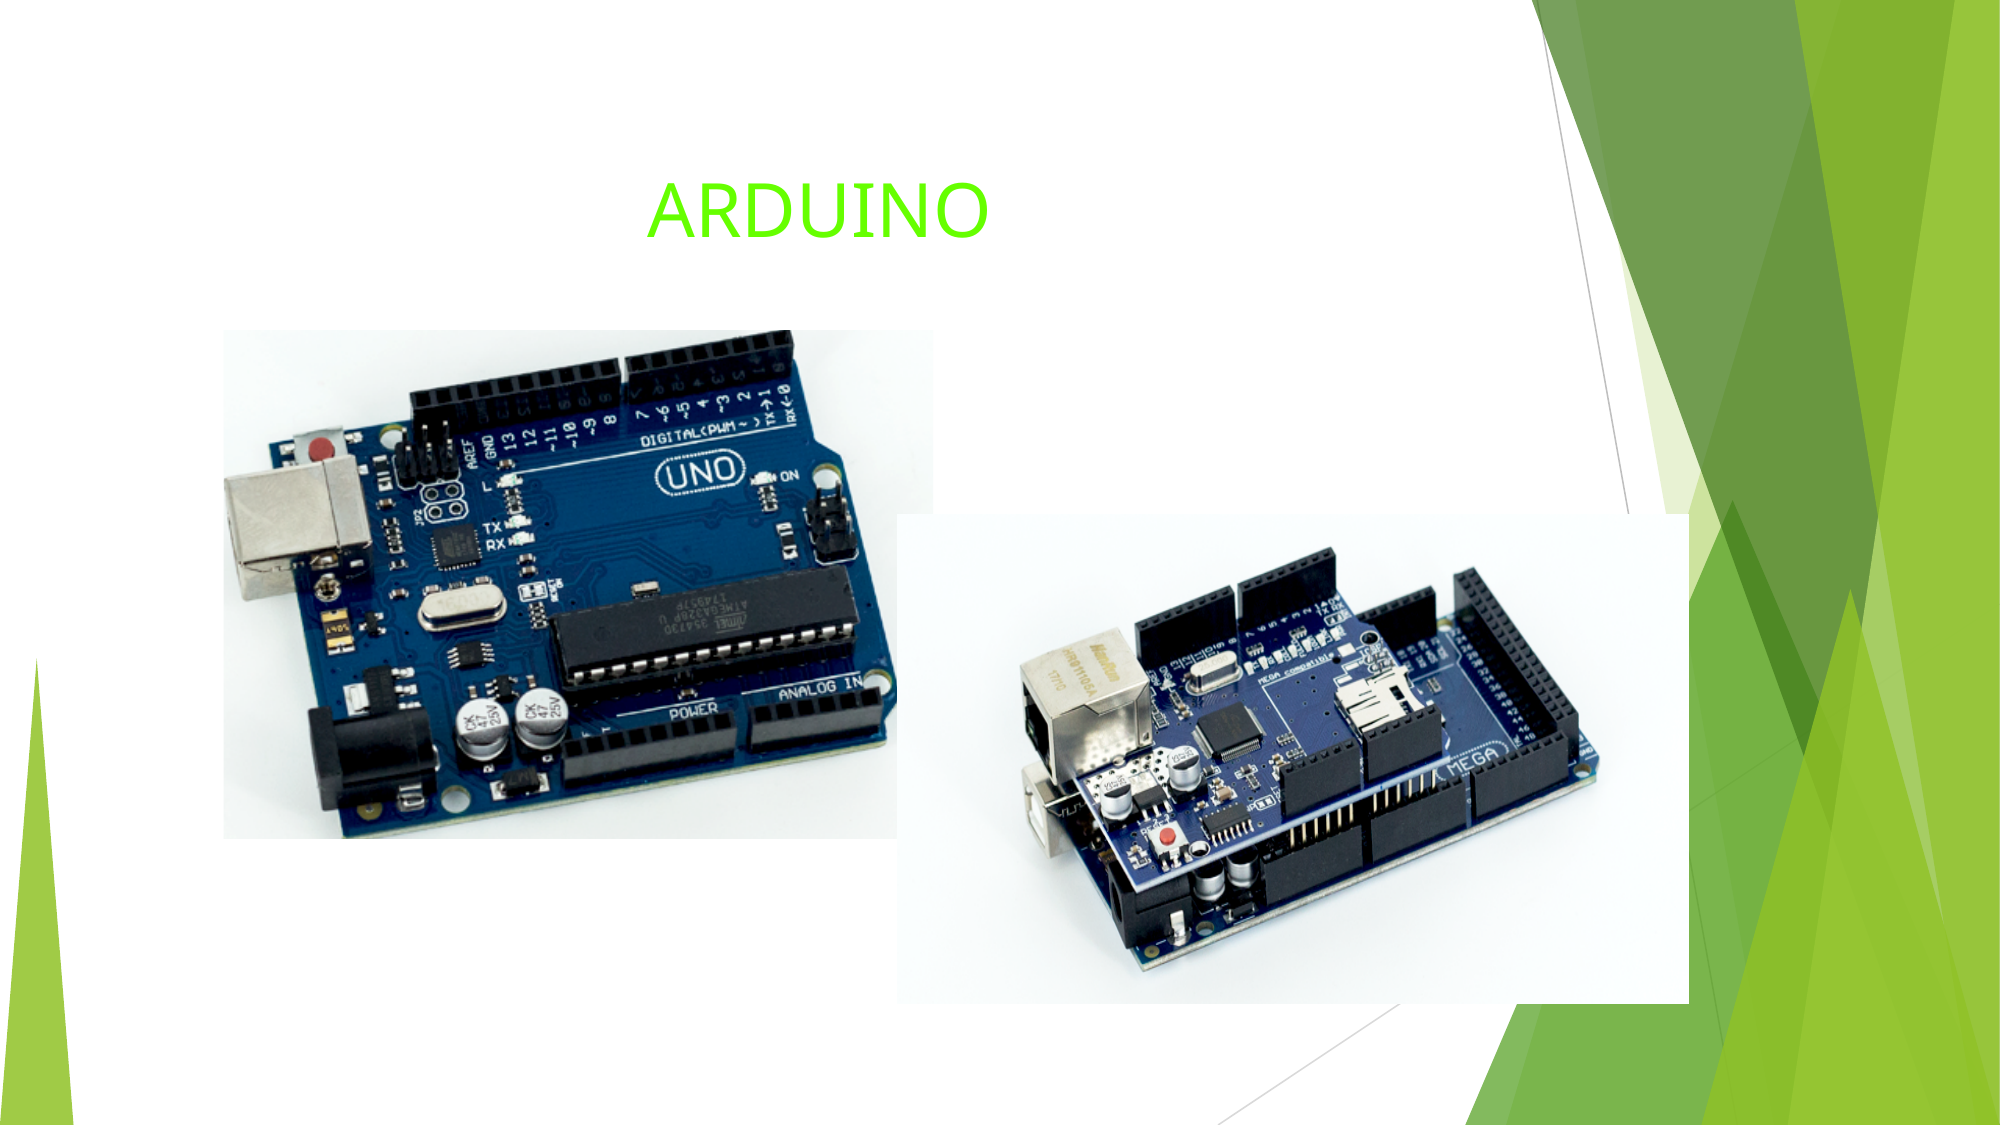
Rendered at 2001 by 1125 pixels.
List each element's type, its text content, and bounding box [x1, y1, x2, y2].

title ARDUINO [111, 99, 1522, 317]
picture [897, 514, 1689, 1004]
text_box [223, 330, 934, 839]
